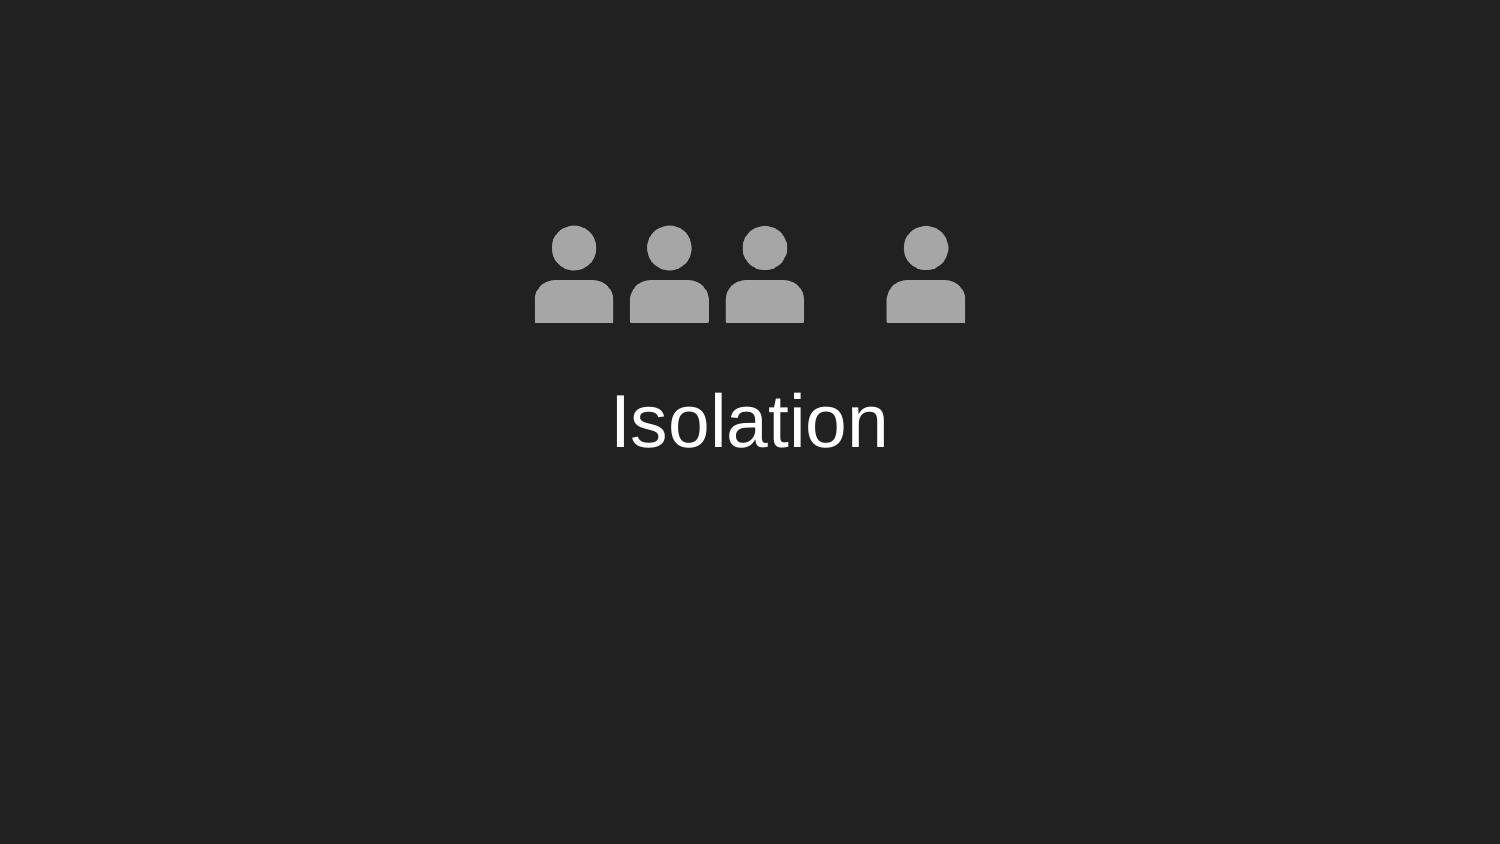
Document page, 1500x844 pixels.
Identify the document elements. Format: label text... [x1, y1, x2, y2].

picture [496, 126, 1022, 422]
title Isolation [51, 352, 1449, 491]
